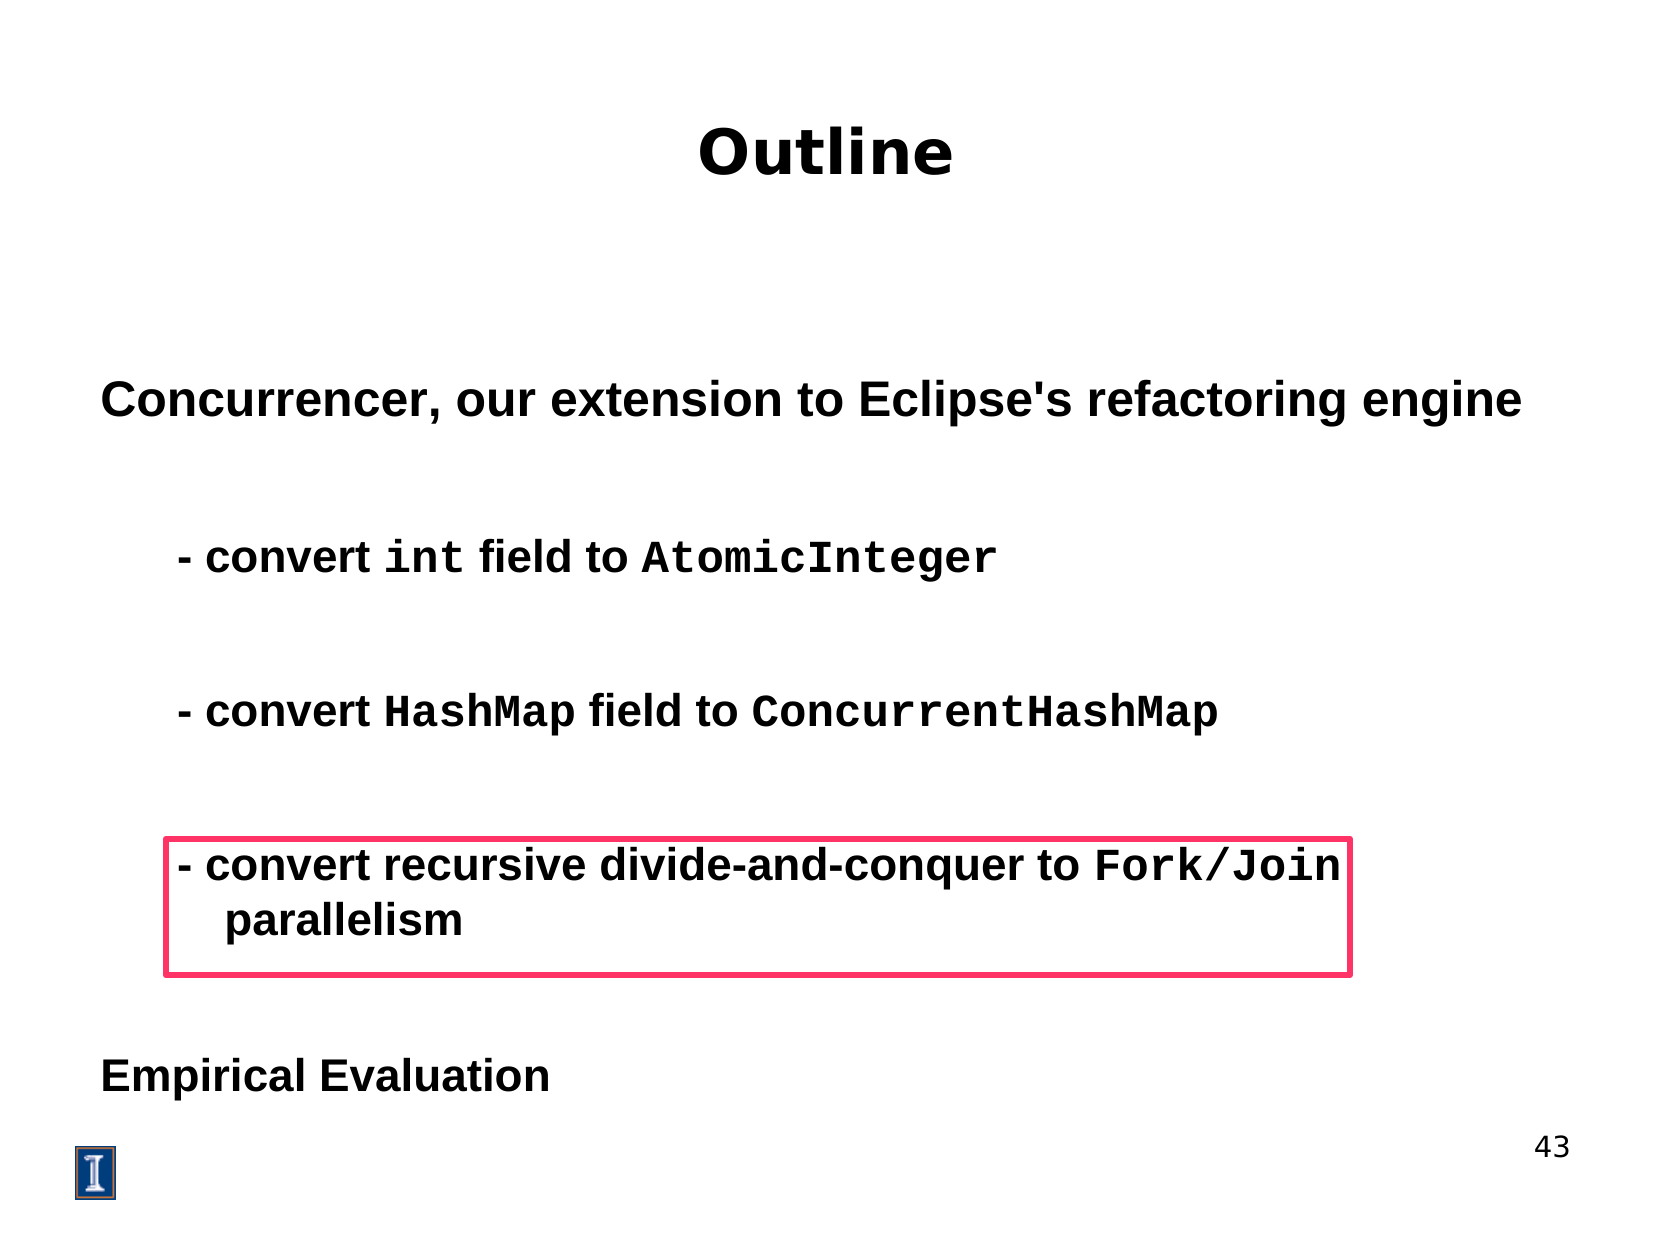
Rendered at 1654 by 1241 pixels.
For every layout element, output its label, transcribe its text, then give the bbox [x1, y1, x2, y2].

title Outline [82, 49, 1571, 257]
list Concurrencer, our extension to Eclipse's refactoring engine - convert int field to AtomicInteger - convert HashMap field to ConcurrentHashMap - convert recursive divide-and-conquer to Fork/Join parallelism Empirical Evaluation [82, 290, 1571, 1113]
picture [75, 1146, 116, 1200]
